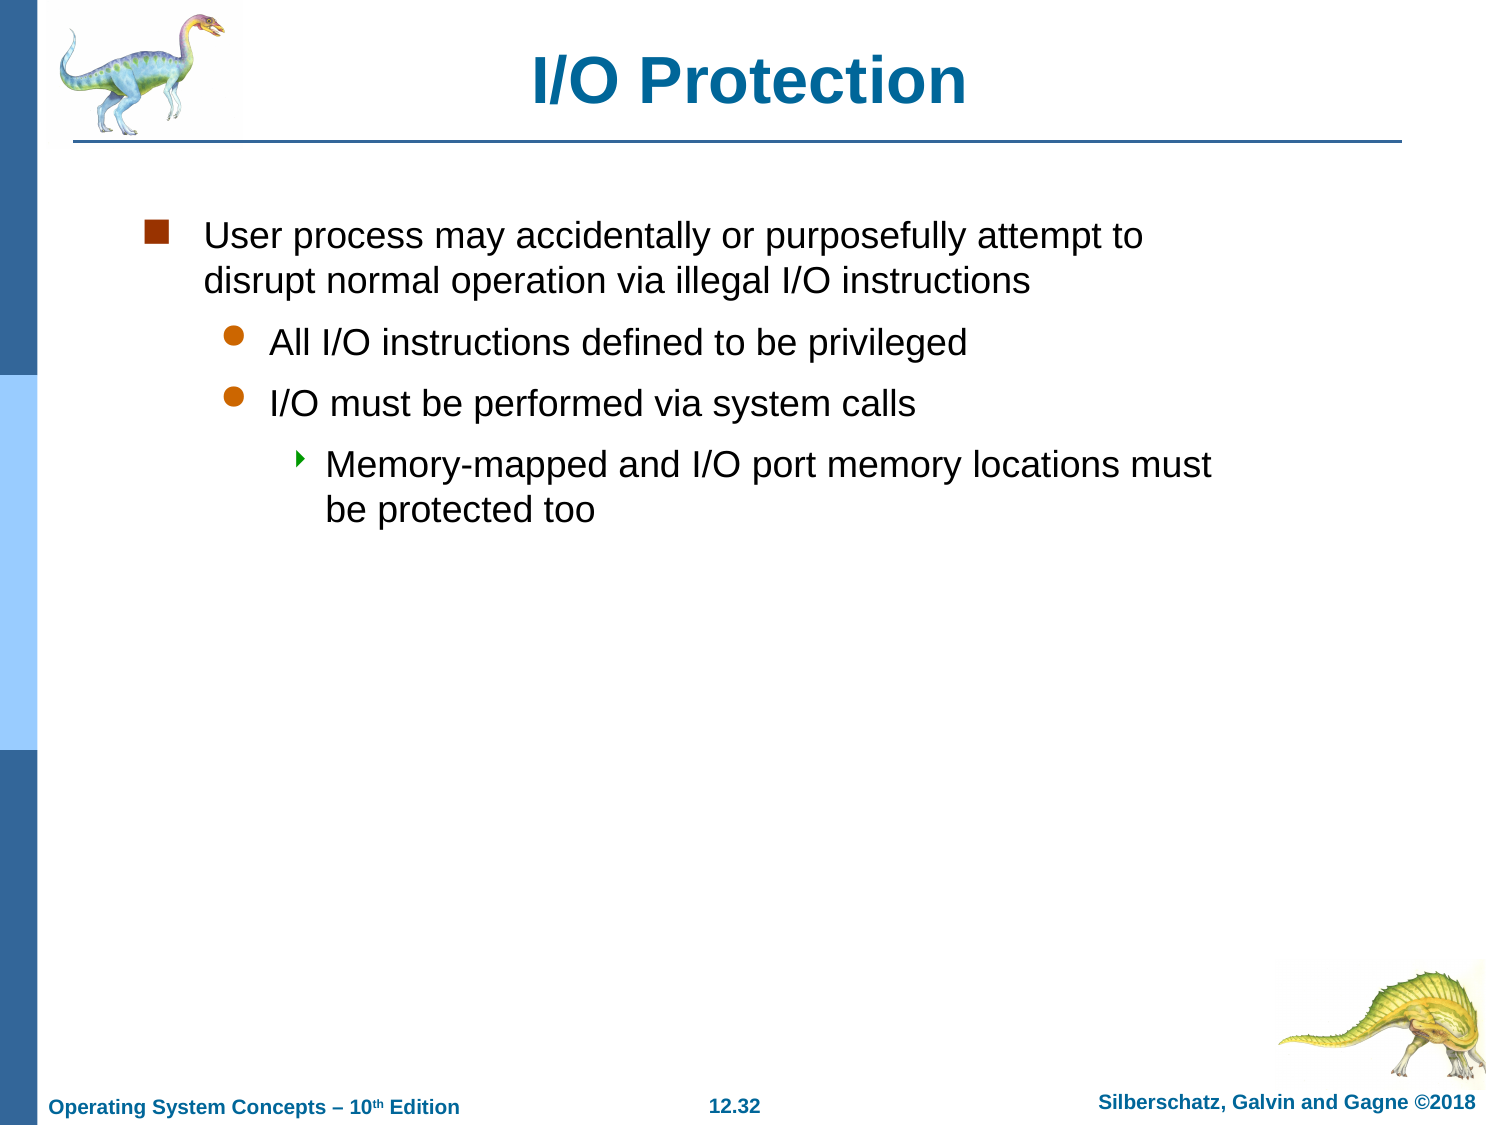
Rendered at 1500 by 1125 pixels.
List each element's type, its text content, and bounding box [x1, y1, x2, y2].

title I/O Protection [75, 29, 1426, 125]
picture [46, 0, 243, 149]
picture [1275, 959, 1486, 1090]
picture [1415, 1094, 1423, 1099]
list User process may accidentally or purposefully attempt to disrupt normal operation via illegal I/O instructions All I/O instructions defined to be privileged I/O must be performed via system calls Memory-mapped and I/O port memory locations must be protected too [132, 203, 1254, 948]
